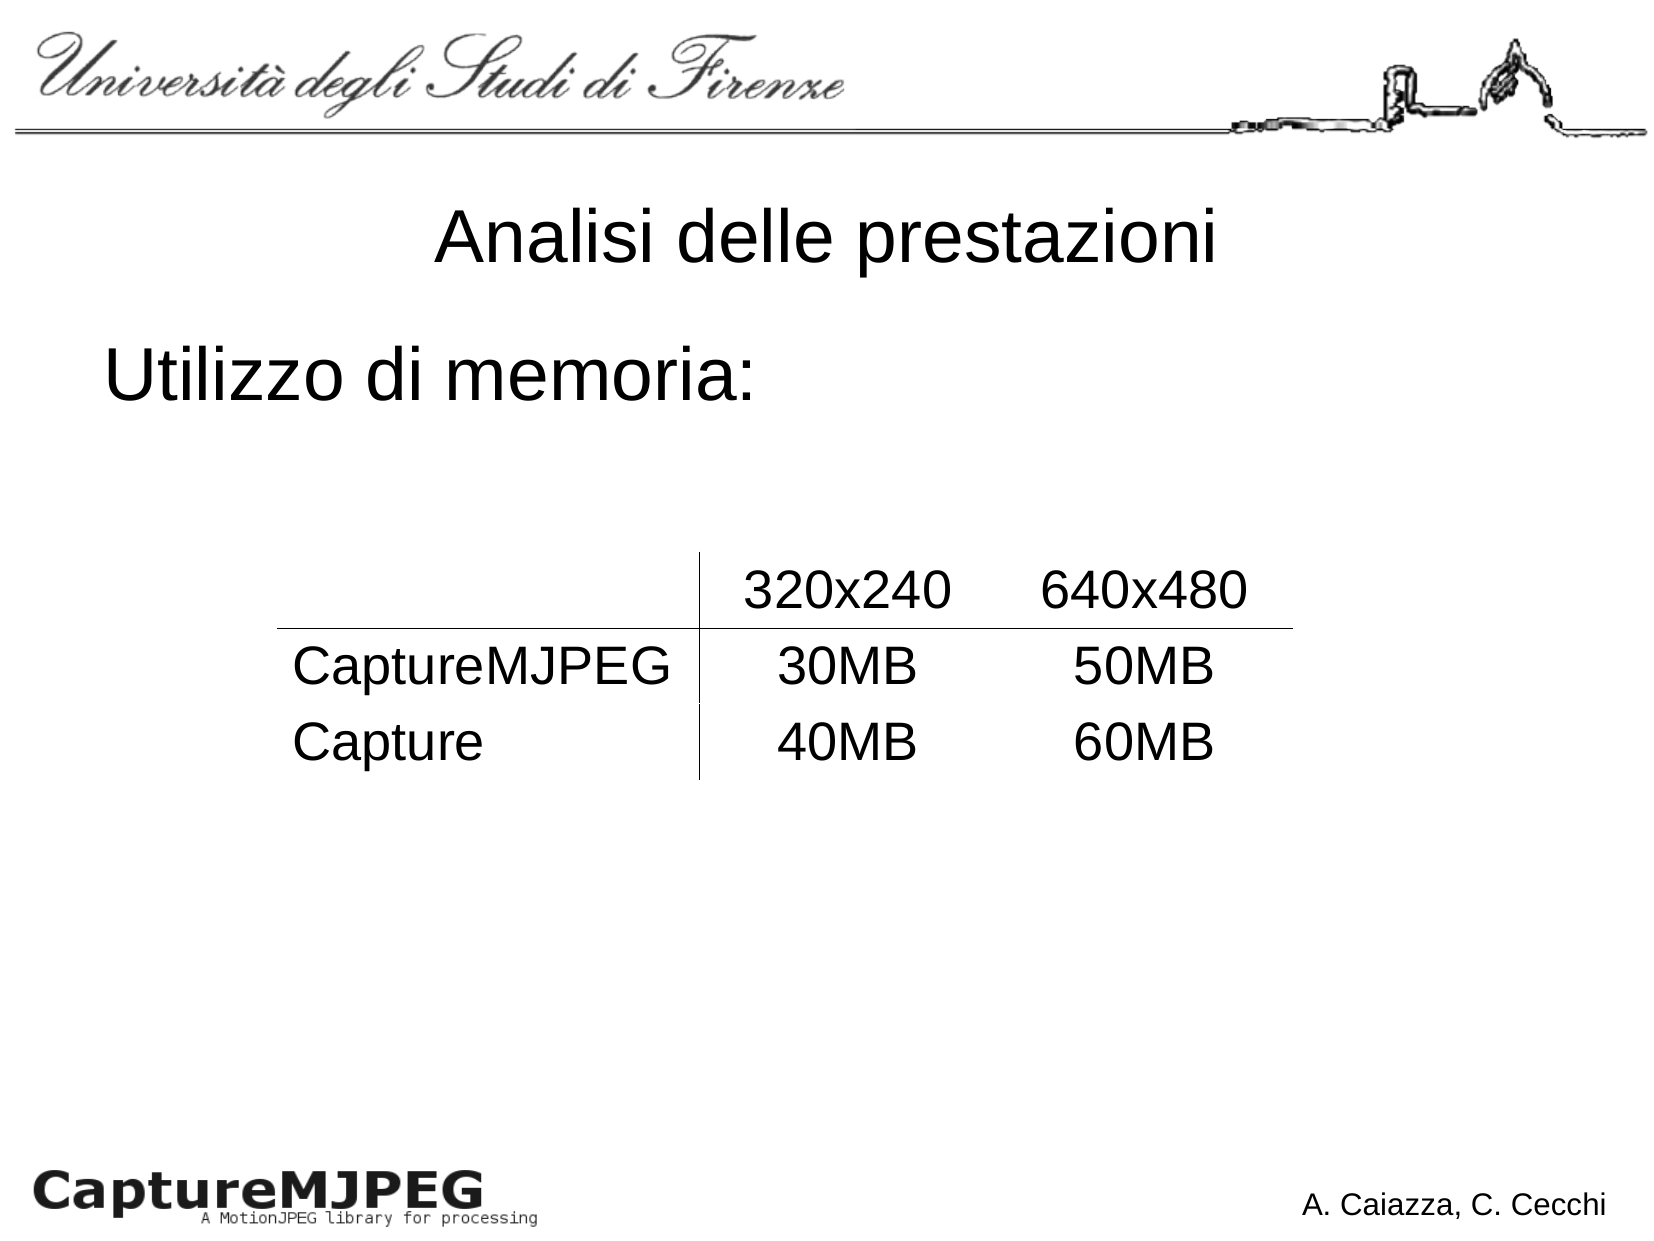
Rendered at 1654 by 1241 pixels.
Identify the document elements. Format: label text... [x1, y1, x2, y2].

table_cell 60MB [998, 704, 1293, 781]
table_header [278, 553, 699, 628]
table_cell Capture [278, 704, 699, 780]
table_header 320x240 [700, 553, 997, 628]
table_cell 30MB [700, 629, 997, 703]
table_header 640x480 [998, 553, 1292, 628]
picture [17, 1159, 550, 1229]
table_cell 50MB [998, 629, 1292, 703]
picture [7, 4, 1654, 147]
title Analisi delle prestazioni [82, 155, 1571, 318]
table_cell 40MB [700, 704, 997, 780]
text_box Utilizzo di memoria: [88, 324, 773, 424]
table_cell CaptureMJPEG [278, 629, 699, 703]
